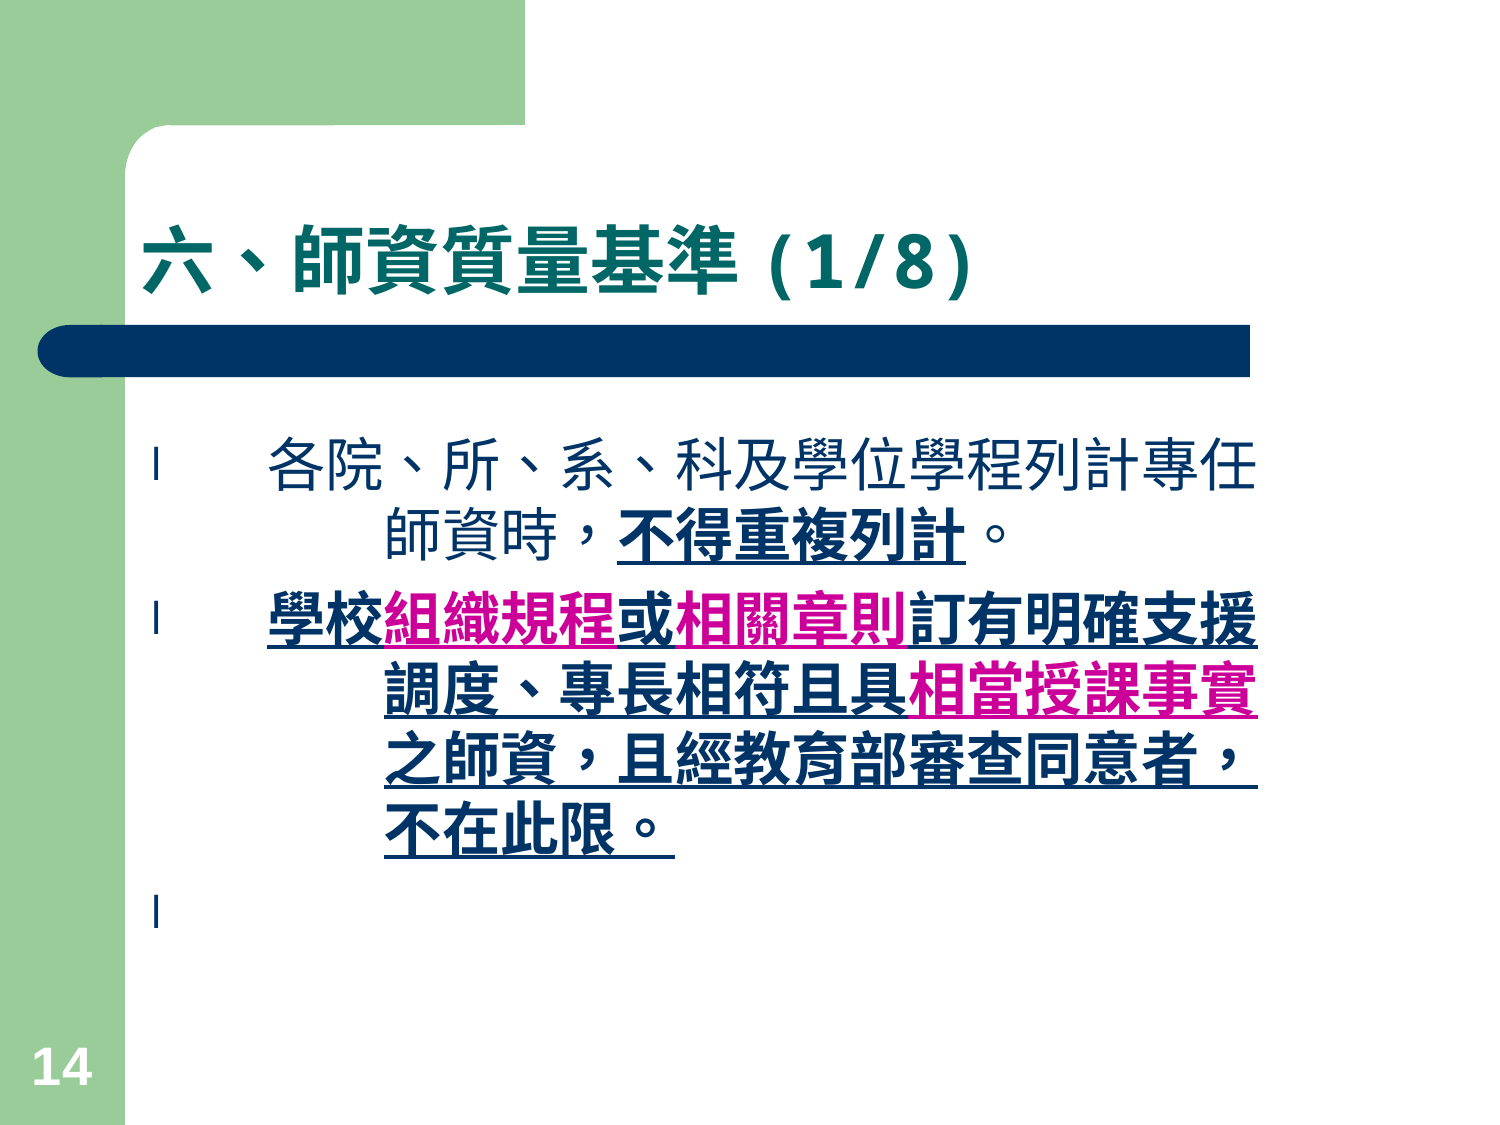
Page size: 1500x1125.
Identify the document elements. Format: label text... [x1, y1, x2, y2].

list 各院、所、系、科及學位學程列計專任師資時，不得重複列計。 學校組織規程或相關章則訂有明確支援調度、專長相符且具相當授課事實之師資，且經教育部審查同意者，不在此限。 [135, 420, 1316, 1032]
title 六、師資質量基準(1/8) [125, 125, 1426, 313]
text_box [13, 1023, 111, 1105]
